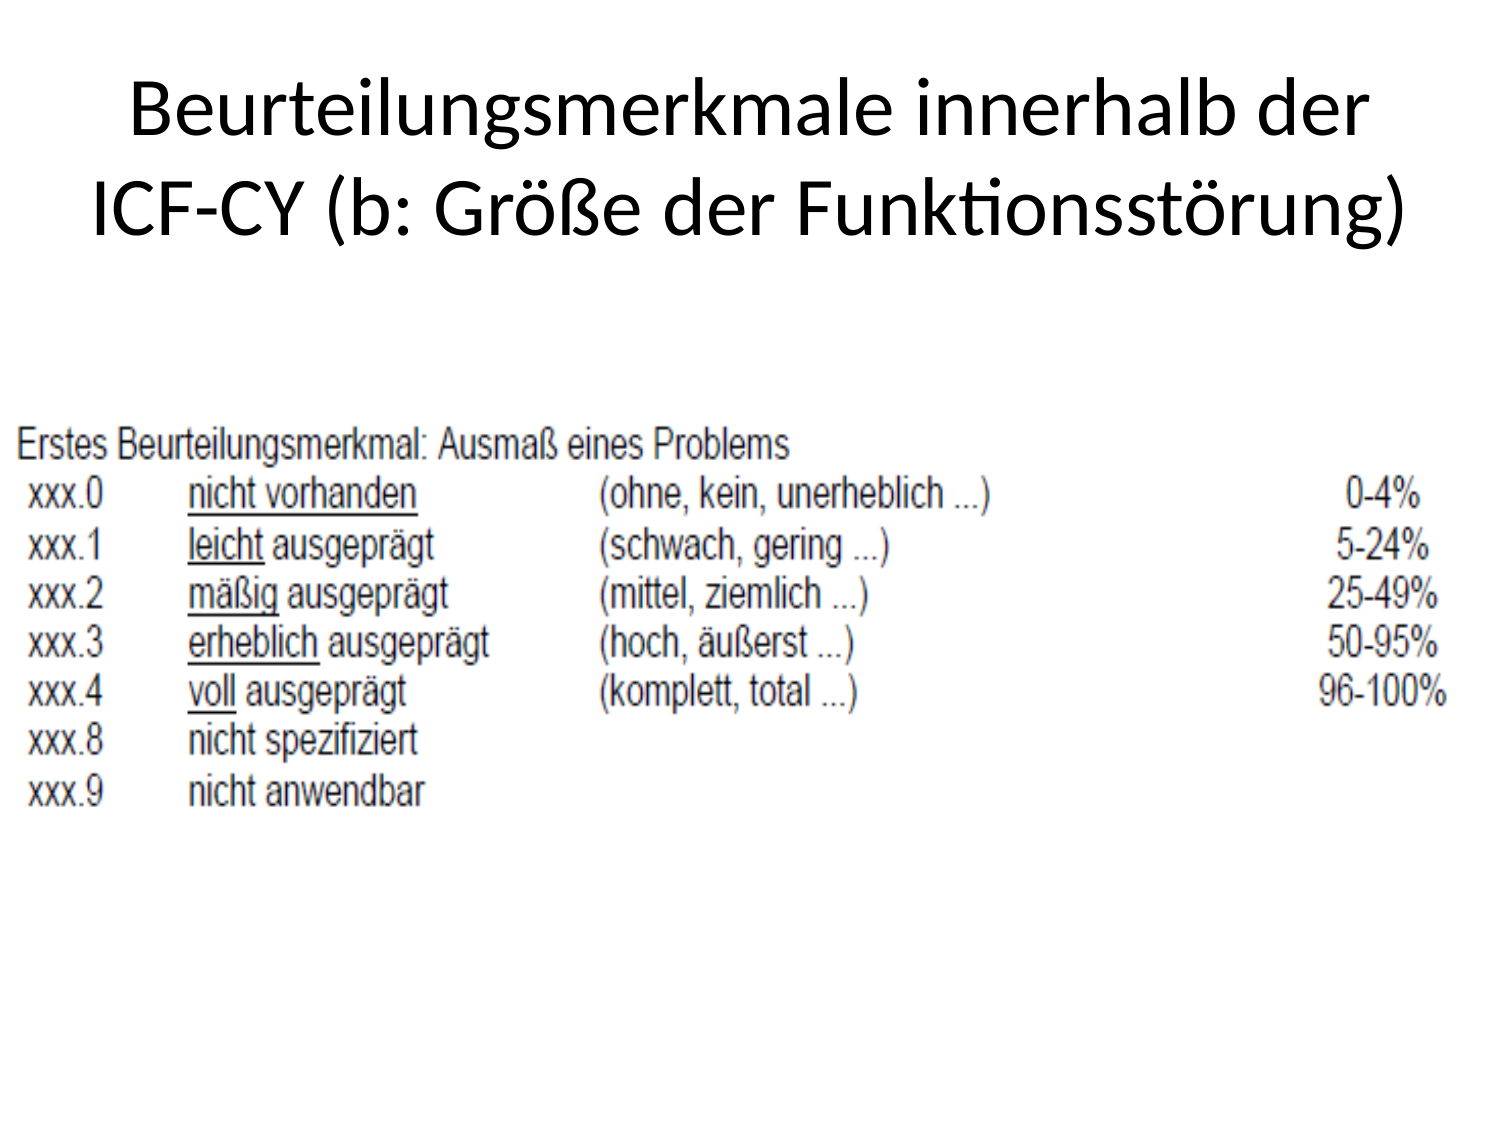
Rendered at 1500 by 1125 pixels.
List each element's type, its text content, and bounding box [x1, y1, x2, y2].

picture [0, 408, 1471, 840]
title Beurteilungsmerkmale innerhalb der ICF-CY (b: Größe der Funktionsstörung) [75, 45, 1426, 233]
